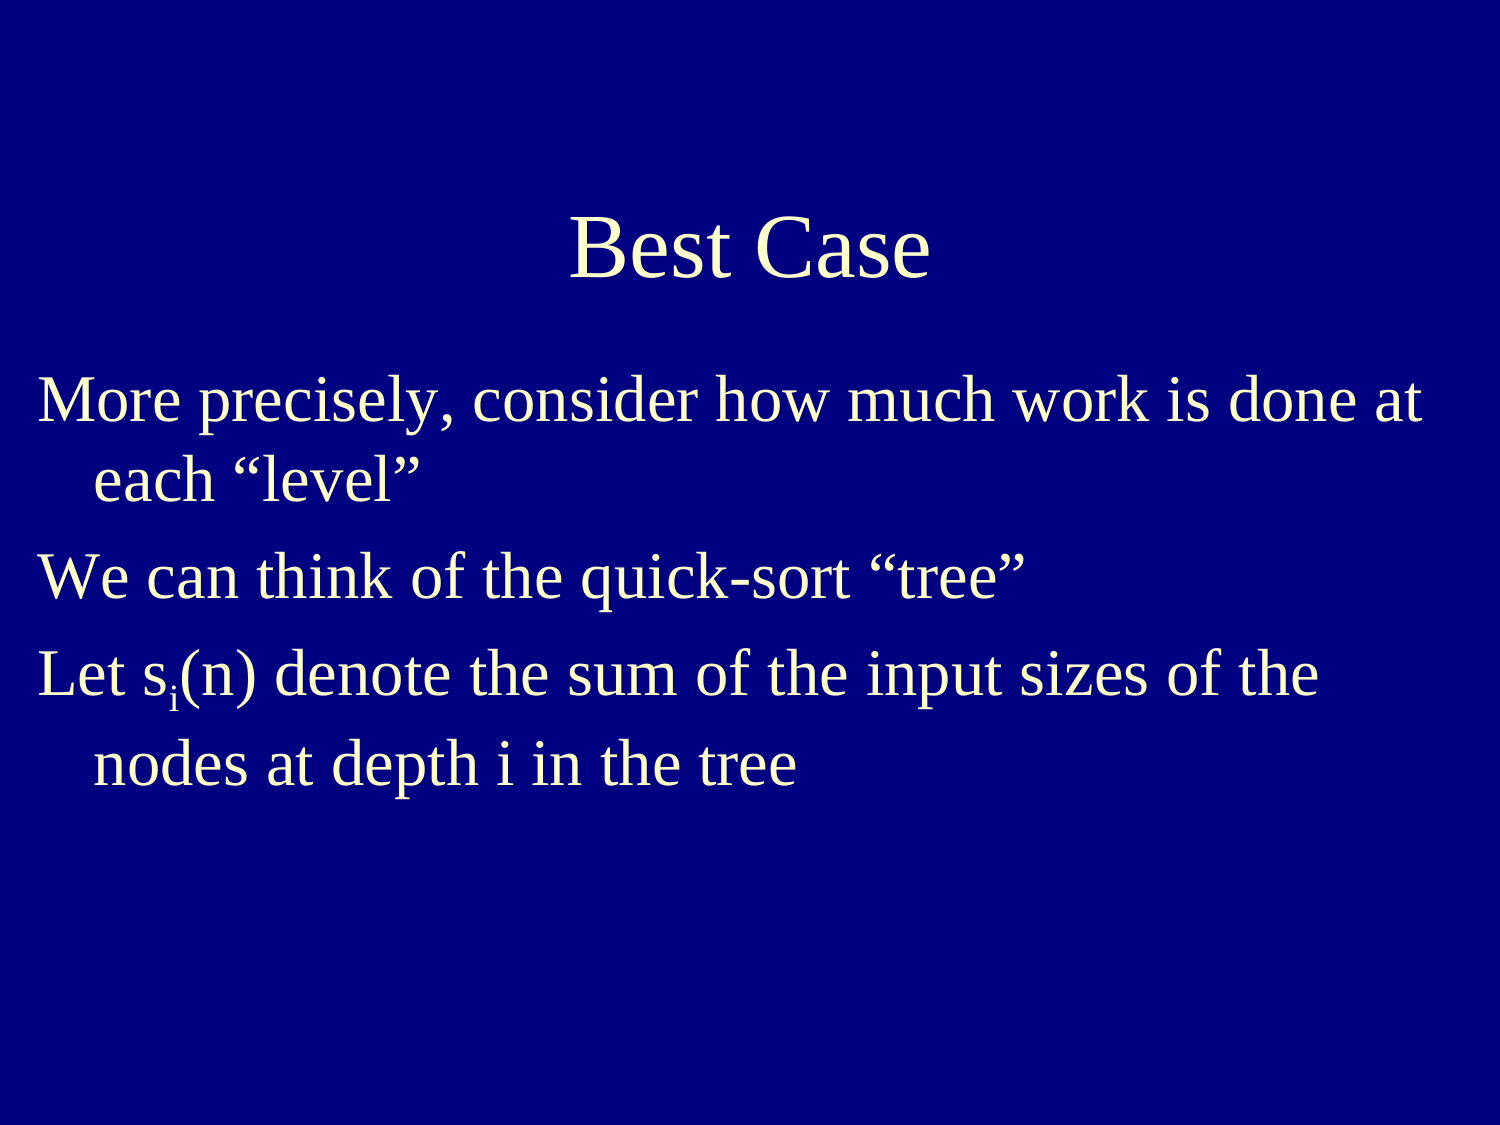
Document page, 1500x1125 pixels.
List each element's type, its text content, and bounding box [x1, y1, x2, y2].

list More precisely, consider how much work is done at each “level” We can think of the quick-sort “tree” Let si(n) denote the sum of the input sizes of the nodes at depth i in the tree [22, 347, 1482, 1026]
title Best Case [22, 145, 1480, 336]
